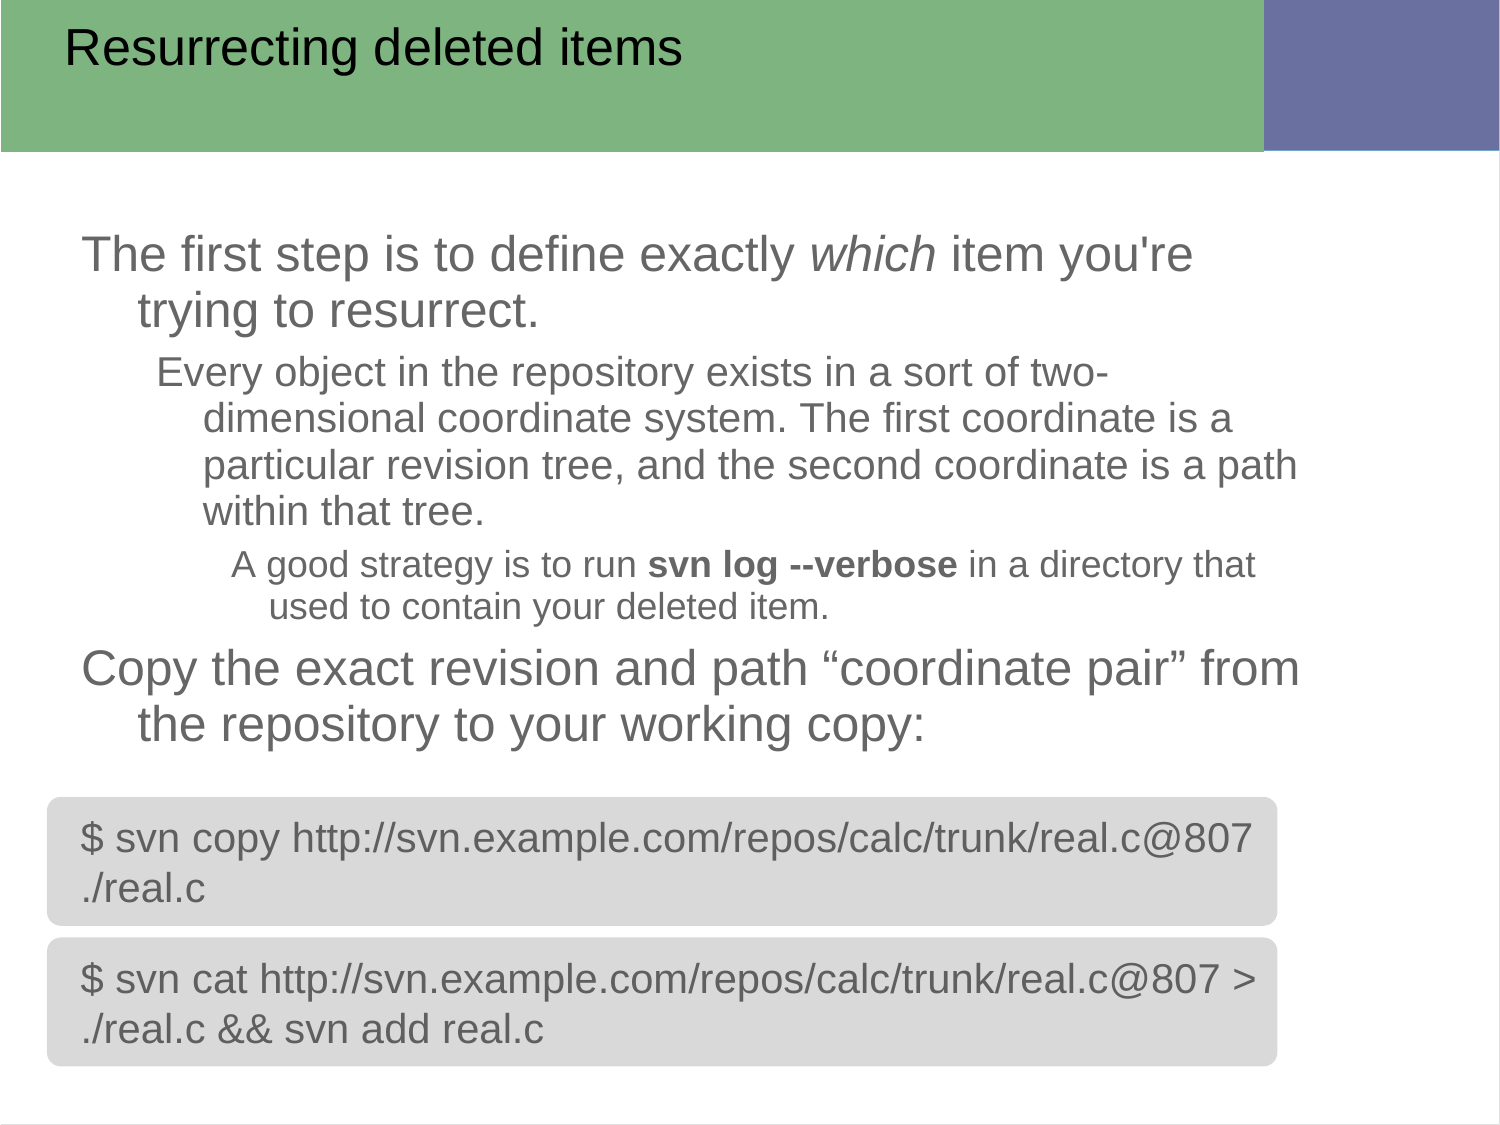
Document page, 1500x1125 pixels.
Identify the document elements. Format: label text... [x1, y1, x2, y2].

picture [0, 0, 1500, 1125]
text_box $ svn copy http://svn.example.com/repos/calc/trunk/real.c@807 ./real.c [46, 796, 1278, 926]
list The first step is to define exactly which item you're trying to resurrect. Every object in the repository exists in a sort of two-dimensional coordinate system. The first coordinate is a particular revision tree, and the second coordinate is a path within that tree. A good strategy is to run svn log --verbose in a directory that used to contain your deleted item. Copy the exact revision and path “coordinate pair” from the repository to your working copy: [66, 219, 1342, 945]
text_box $ svn cat http://svn.example.com/repos/calc/trunk/real.c@807 > ./real.c && svn add real.c [46, 937, 1278, 1067]
title Resurrecting deleted items [49, 16, 1253, 90]
